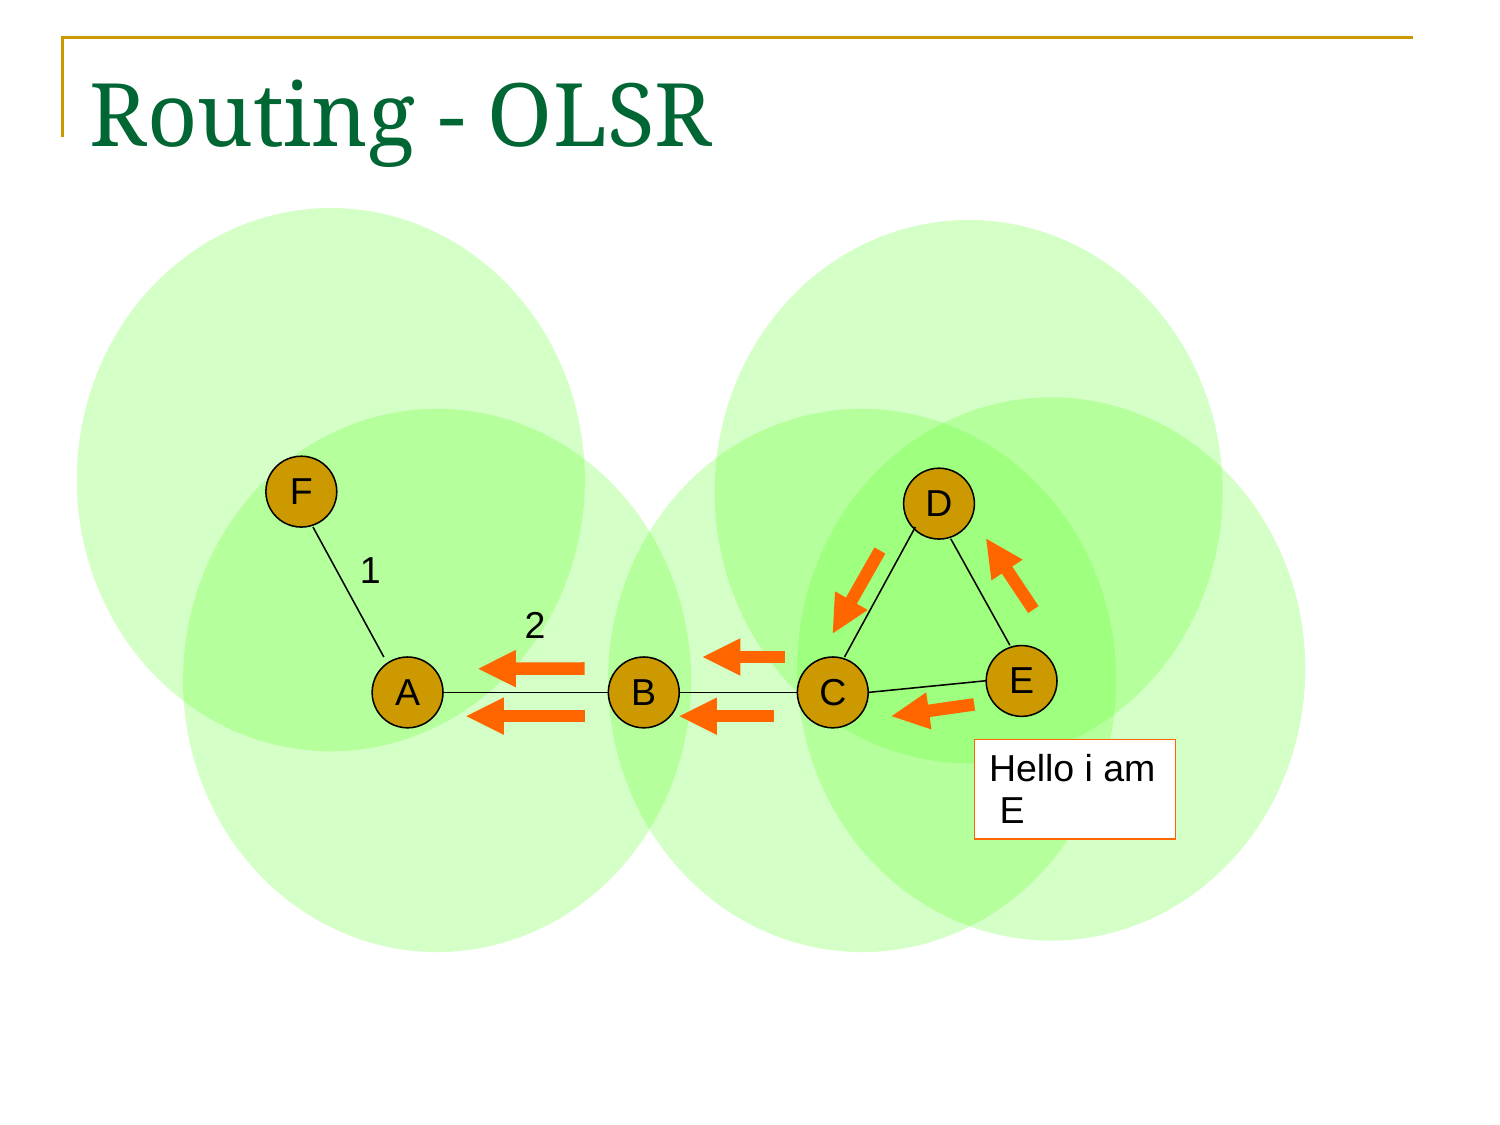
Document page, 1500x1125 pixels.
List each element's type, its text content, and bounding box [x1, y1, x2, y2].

text_box Hello i am E [974, 739, 1176, 839]
text_box A [372, 656, 444, 728]
text_box D [903, 468, 975, 540]
text_box E [986, 645, 1058, 717]
text_box 1 [345, 542, 396, 600]
text_box 2 [509, 596, 561, 655]
text_box [76, 233, 1306, 953]
title Routing - OLSR [75, 45, 1426, 233]
text_box B [608, 656, 680, 728]
text_box C [797, 656, 869, 728]
text_box F [265, 456, 337, 528]
